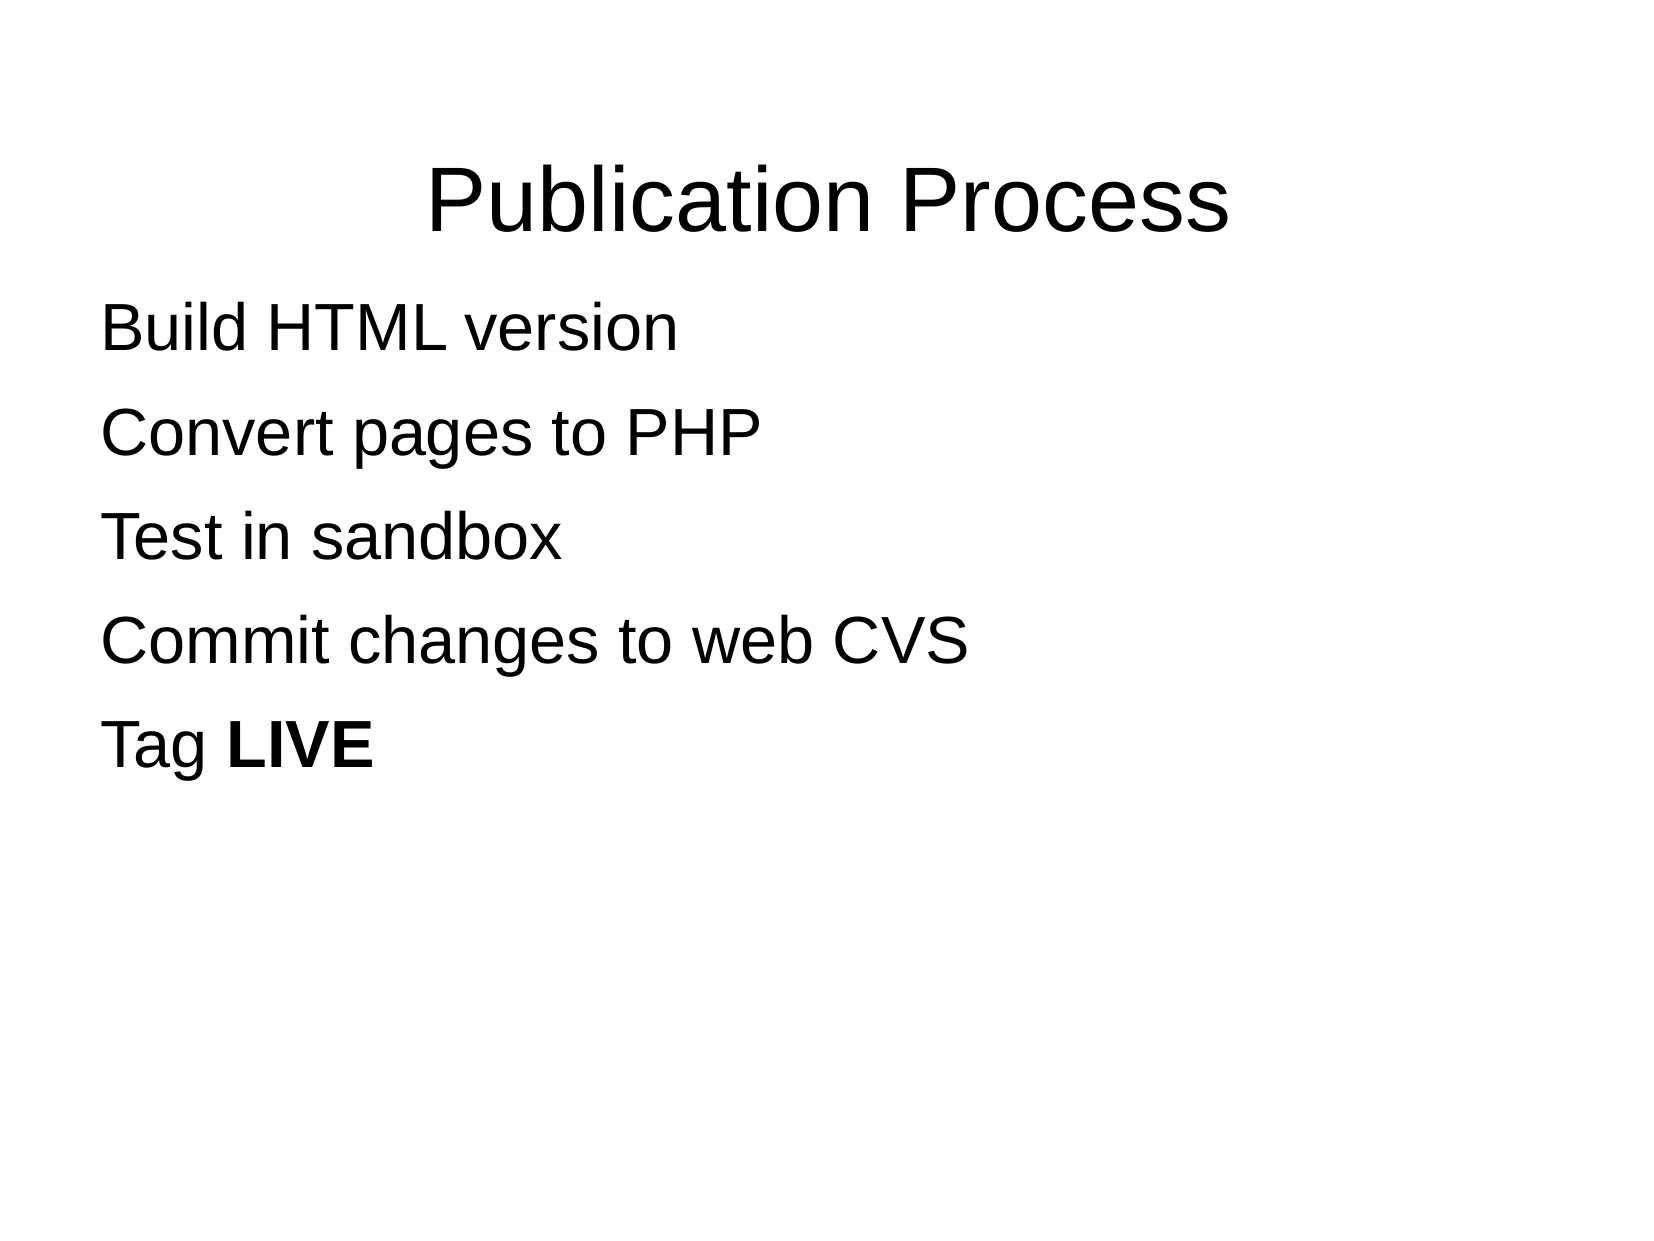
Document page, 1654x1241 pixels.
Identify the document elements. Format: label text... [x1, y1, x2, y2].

title Publication Process [82, 96, 1576, 304]
list Build HTML version Convert pages to PHP Test in sandbox Commit changes to web CVS Tag LIVE [82, 290, 1571, 1109]
